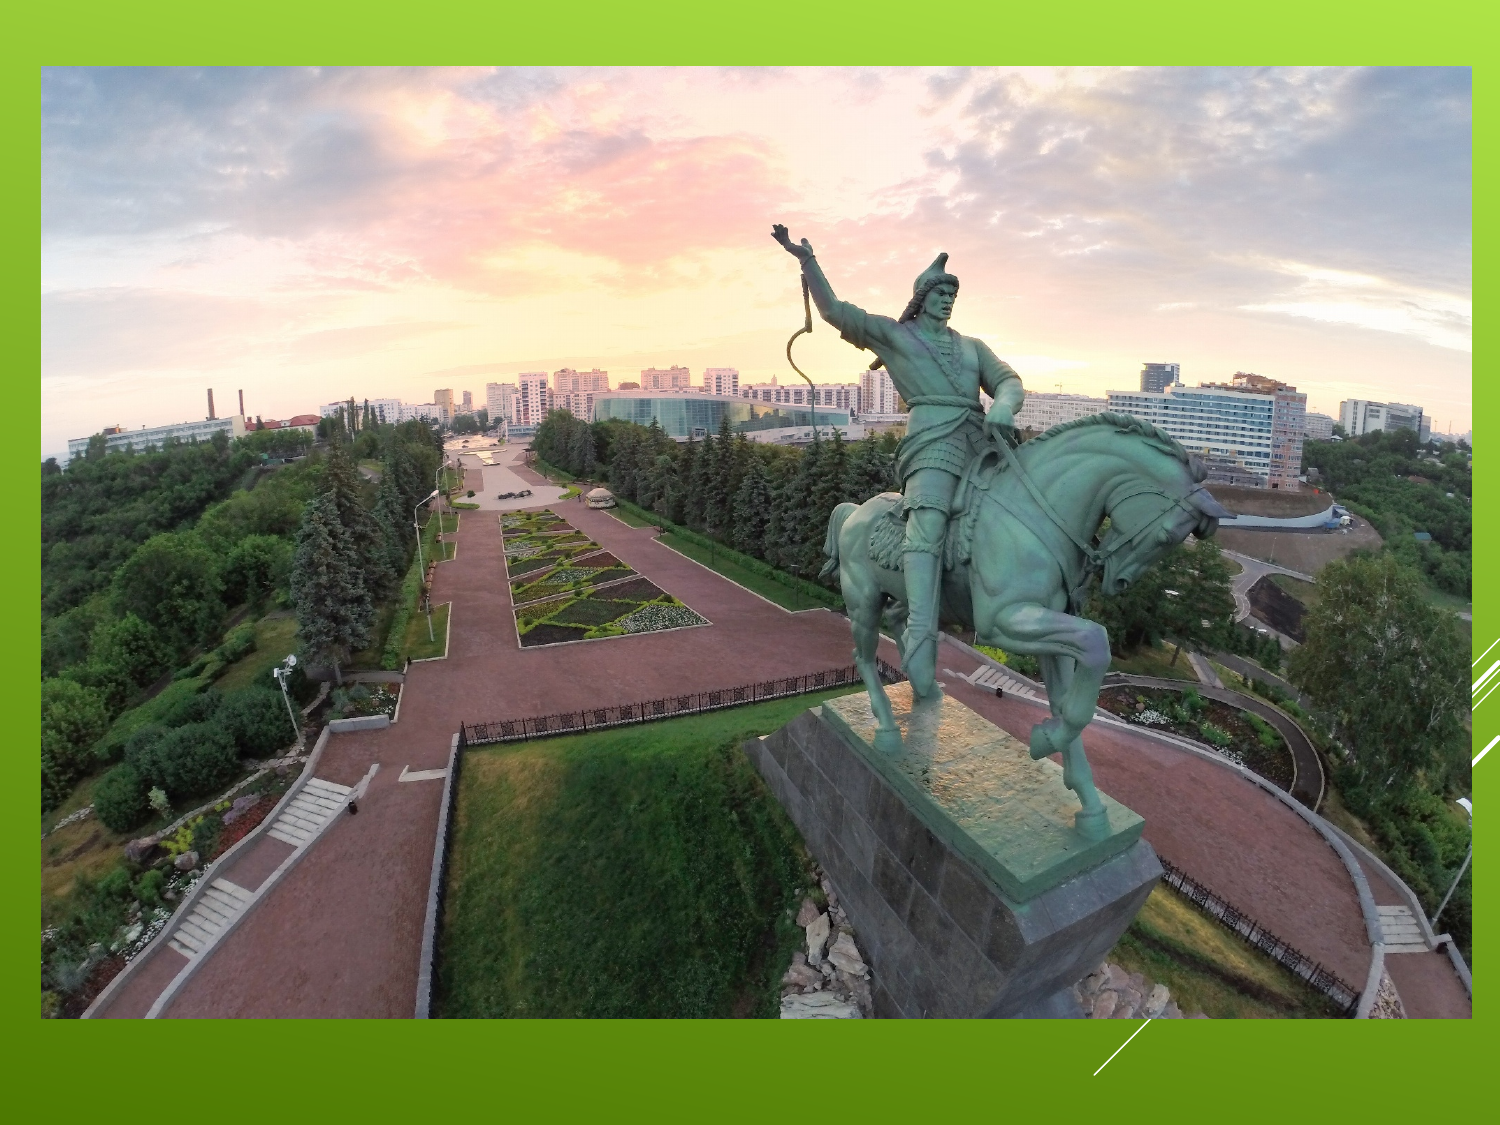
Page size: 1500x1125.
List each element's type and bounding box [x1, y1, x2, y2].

picture [41, 66, 1472, 1019]
